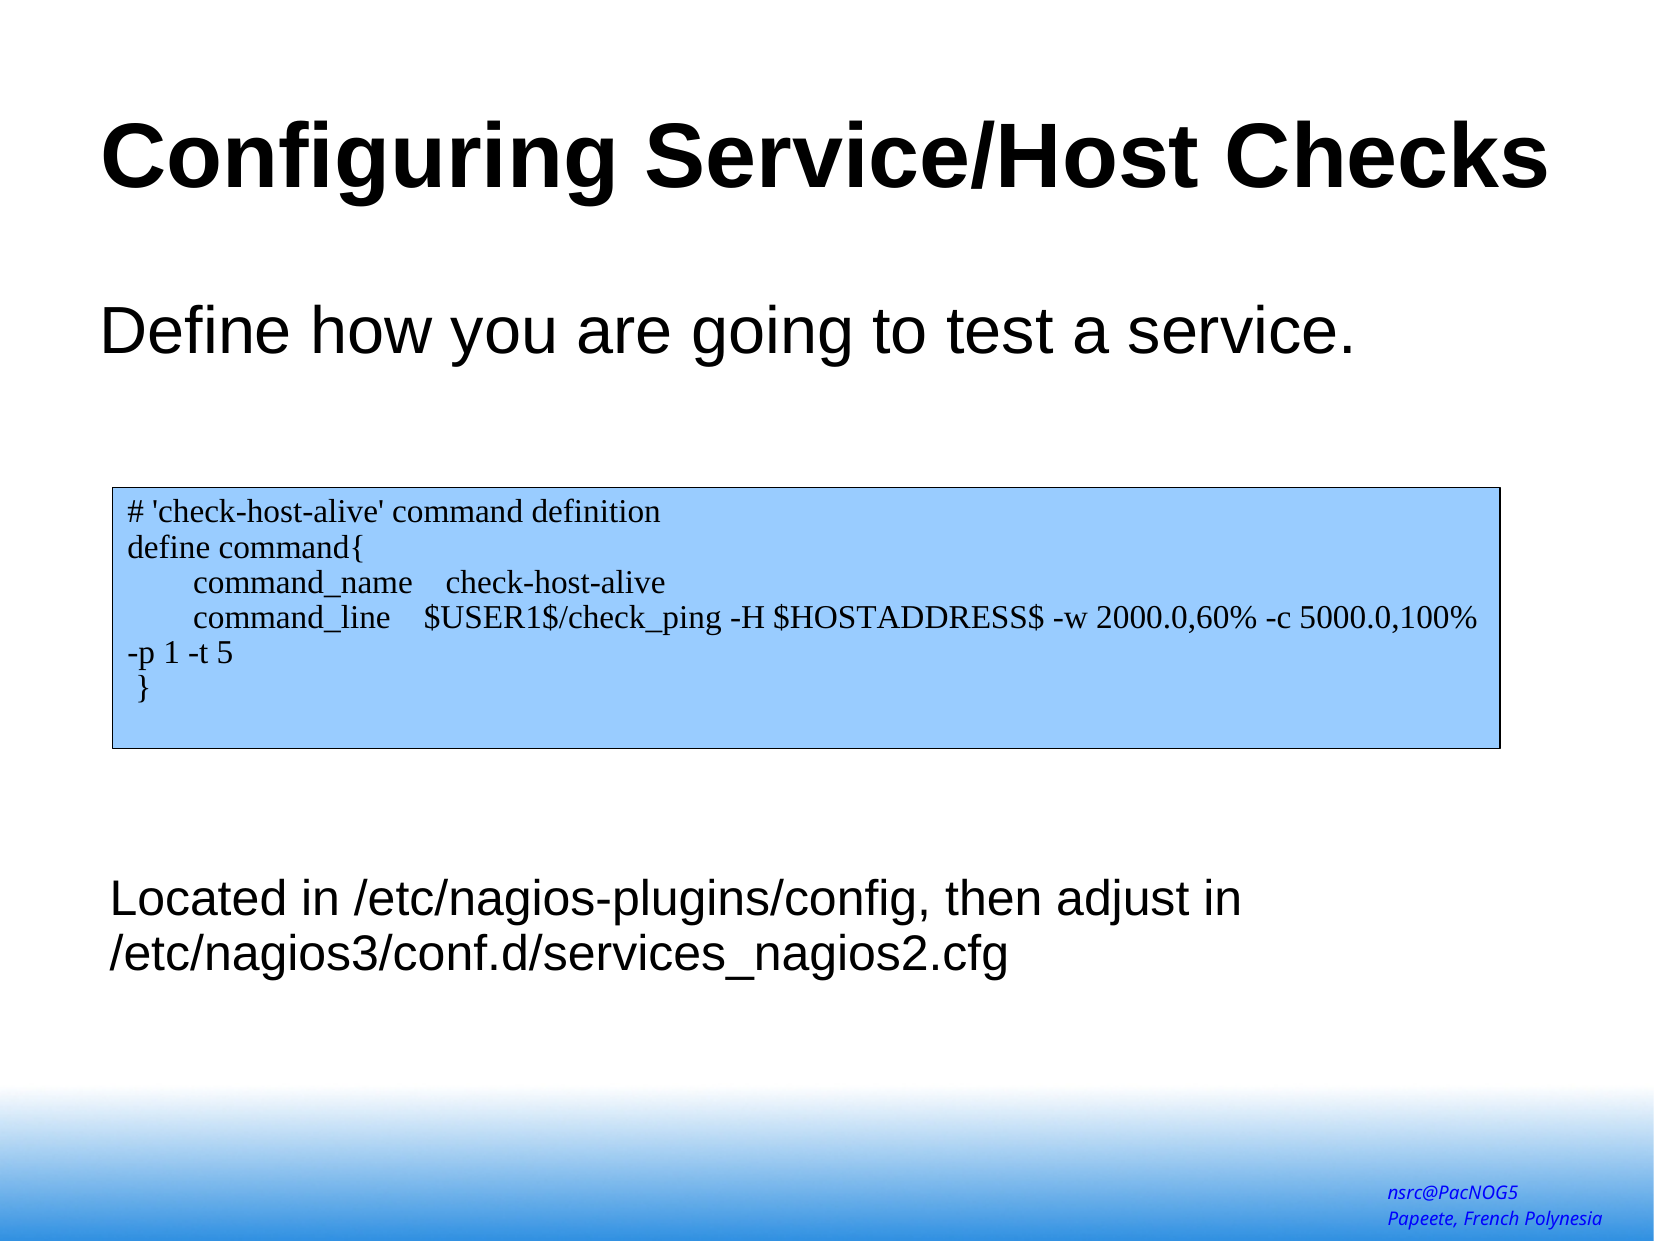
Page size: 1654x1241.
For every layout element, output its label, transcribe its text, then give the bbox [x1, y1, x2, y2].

list Define how you are going to test a service. [82, 290, 1571, 451]
text_box # 'check-host-alive' command definition define command{ command_name check-host-alive command_line $USER1$/check_ping -H $HOSTADDRESS$ -w 2000.0,60% -c 5000.0,100% -p 1 -t 5 } [112, 487, 1501, 749]
text_box Located in /etc/nagios-plugins/config, then adjust in /etc/nagios3/conf.d/services_nagios2.cfg [94, 862, 1426, 989]
title Configuring Service/Host Checks [82, 38, 1571, 268]
picture [0, 1083, 1654, 1241]
